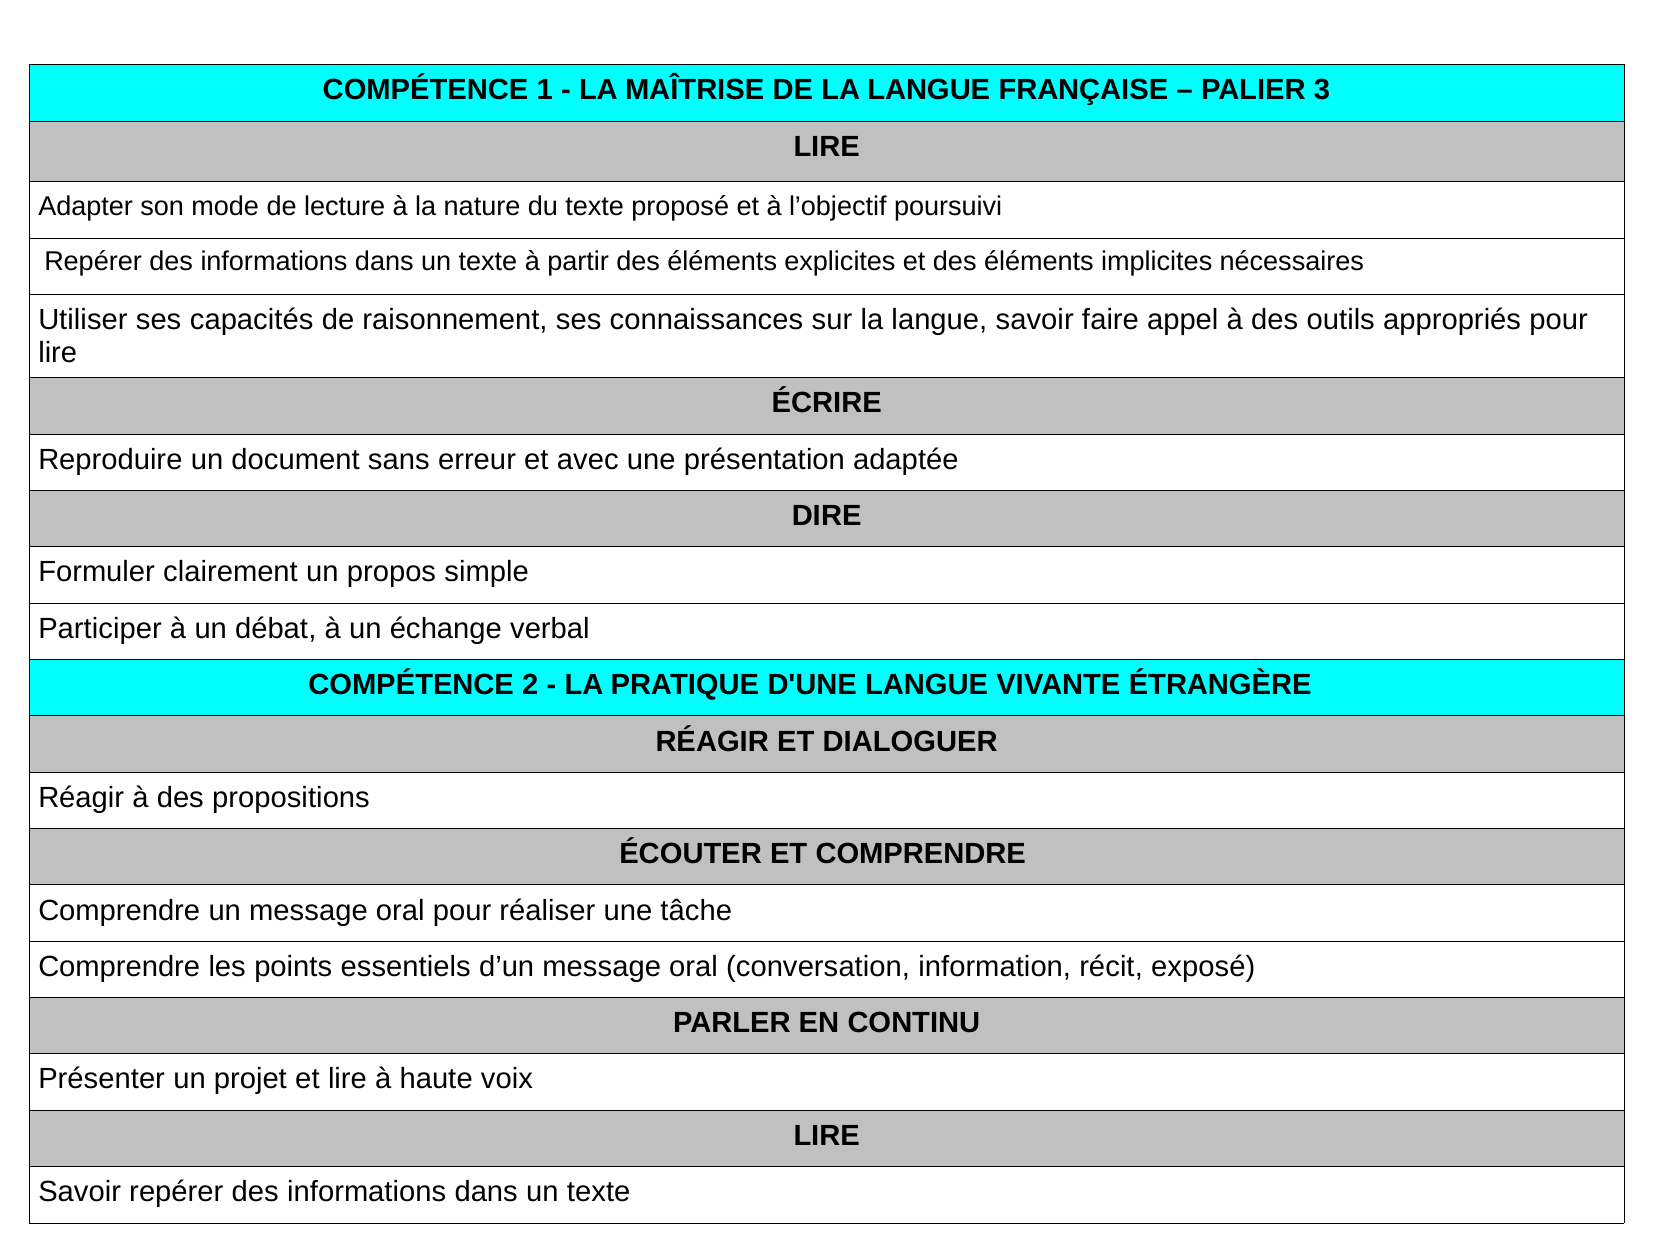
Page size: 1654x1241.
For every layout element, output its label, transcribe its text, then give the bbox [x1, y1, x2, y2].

table_cell Réagir à des propositions [30, 773, 1624, 828]
table_header COMPÉTENCE 1 - LA MAÎTRISE DE LA LANGUE FRANÇAISE – PALIER 3 [30, 65, 1624, 121]
table_cell Repérer des informations dans un texte à partir des éléments explicites et des éléments implicites nécessaires [30, 239, 1624, 294]
table_cell Adapter son mode de lecture à la nature du texte proposé et à l’objectif poursuivi [30, 182, 1624, 238]
table_cell Participer à un débat, à un échange verbal [30, 604, 1624, 659]
table_cell ÉCOUTER ET COMPRENDRE [30, 829, 1624, 884]
table_cell Utiliser ses capacités de raisonnement, ses connaissances sur la langue, savoir faire appel à des outils appropriés pour lire [30, 295, 1624, 377]
table_cell Reproduire un document sans erreur et avec une présentation adaptée [30, 435, 1624, 490]
table_cell PARLER EN CONTINU [30, 998, 1624, 1053]
table_cell Formuler clairement un propos simple [30, 547, 1624, 603]
table_cell RÉAGIR ET DIALOGUER [30, 716, 1624, 772]
table_cell LIRE [30, 122, 1624, 181]
table_cell DIRE [30, 491, 1624, 546]
table_cell LIRE [30, 1111, 1624, 1166]
table_cell Comprendre un message oral pour réaliser une tâche [30, 885, 1624, 941]
table_cell Savoir repérer des informations dans un texte [30, 1167, 1624, 1223]
table_cell Présenter un projet et lire à haute voix [30, 1054, 1624, 1110]
table_cell COMPÉTENCE 2 - LA PRATIQUE D'UNE LANGUE VIVANTE ÉTRANGÈRE [30, 660, 1624, 715]
table_cell ÉCRIRE [30, 378, 1624, 434]
table_cell Comprendre les points essentiels d’un message oral (conversation, information, récit, exposé) [30, 942, 1624, 997]
